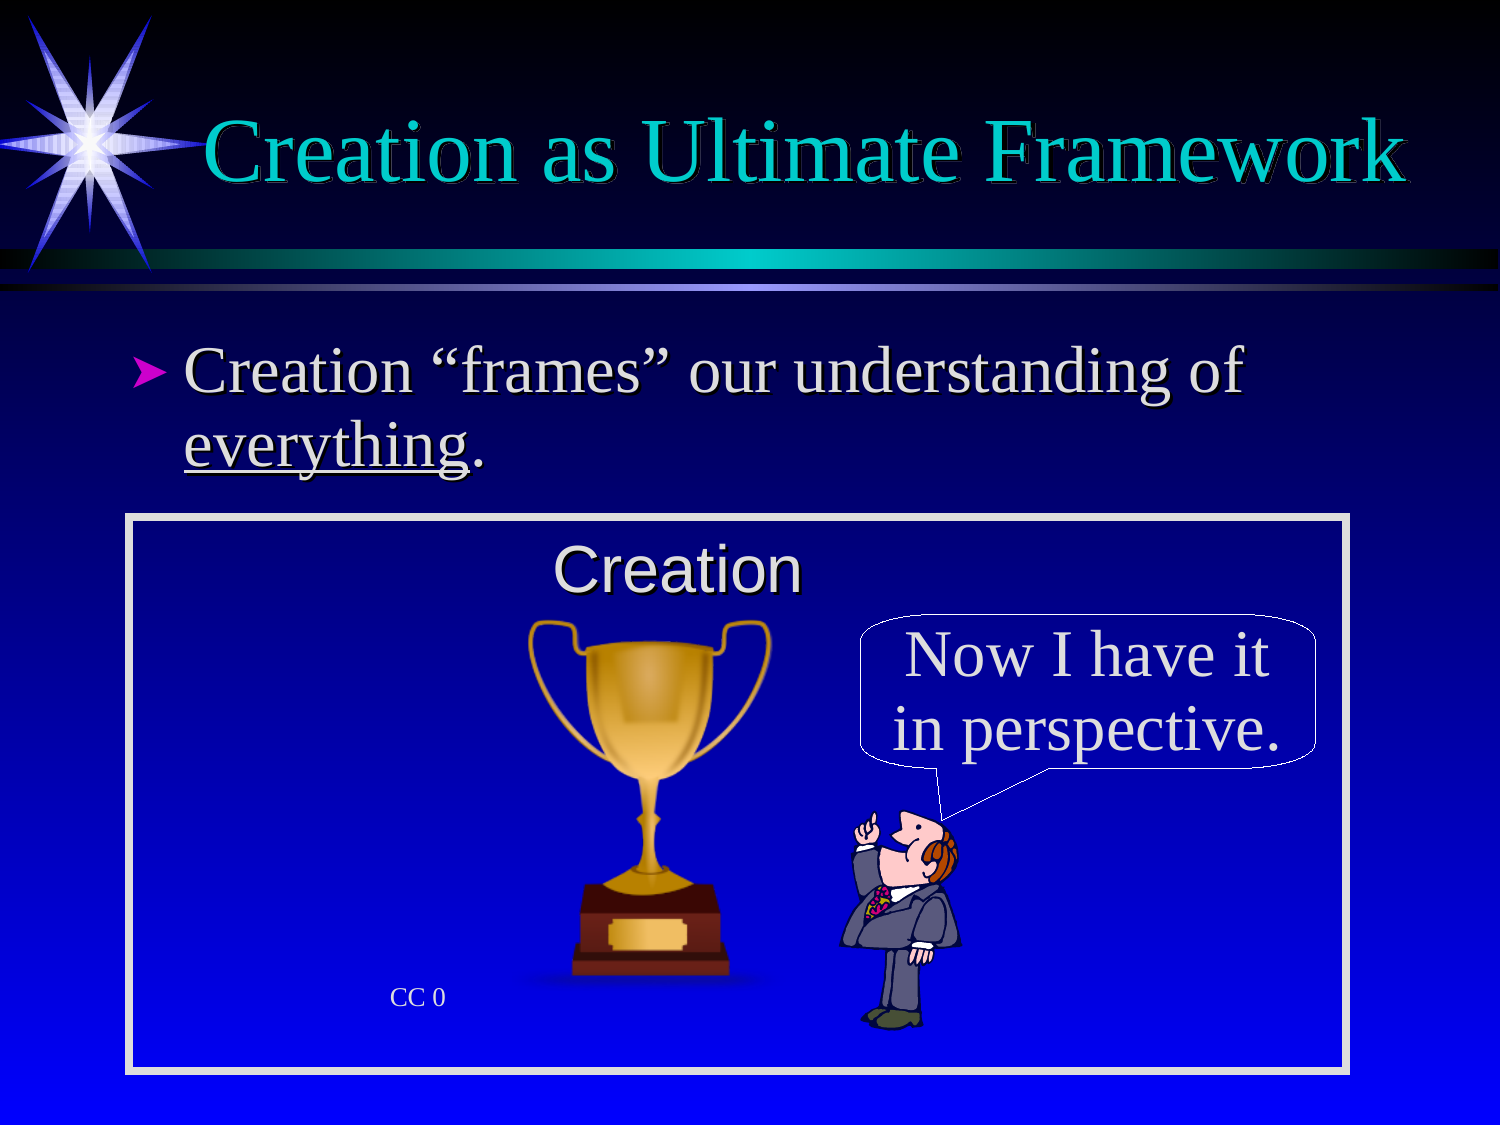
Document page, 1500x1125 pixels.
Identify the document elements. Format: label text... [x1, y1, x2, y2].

text_box Creation [537, 524, 850, 615]
text_box Now I have it in perspective. [860, 614, 1316, 821]
picture [838, 809, 963, 1031]
picture [512, 599, 788, 1013]
list Creation “frames” our understanding of everything. [112, 324, 1388, 501]
title Creation as Ultimate Framework [187, 56, 1463, 244]
text_box CC 0 [375, 975, 788, 1050]
